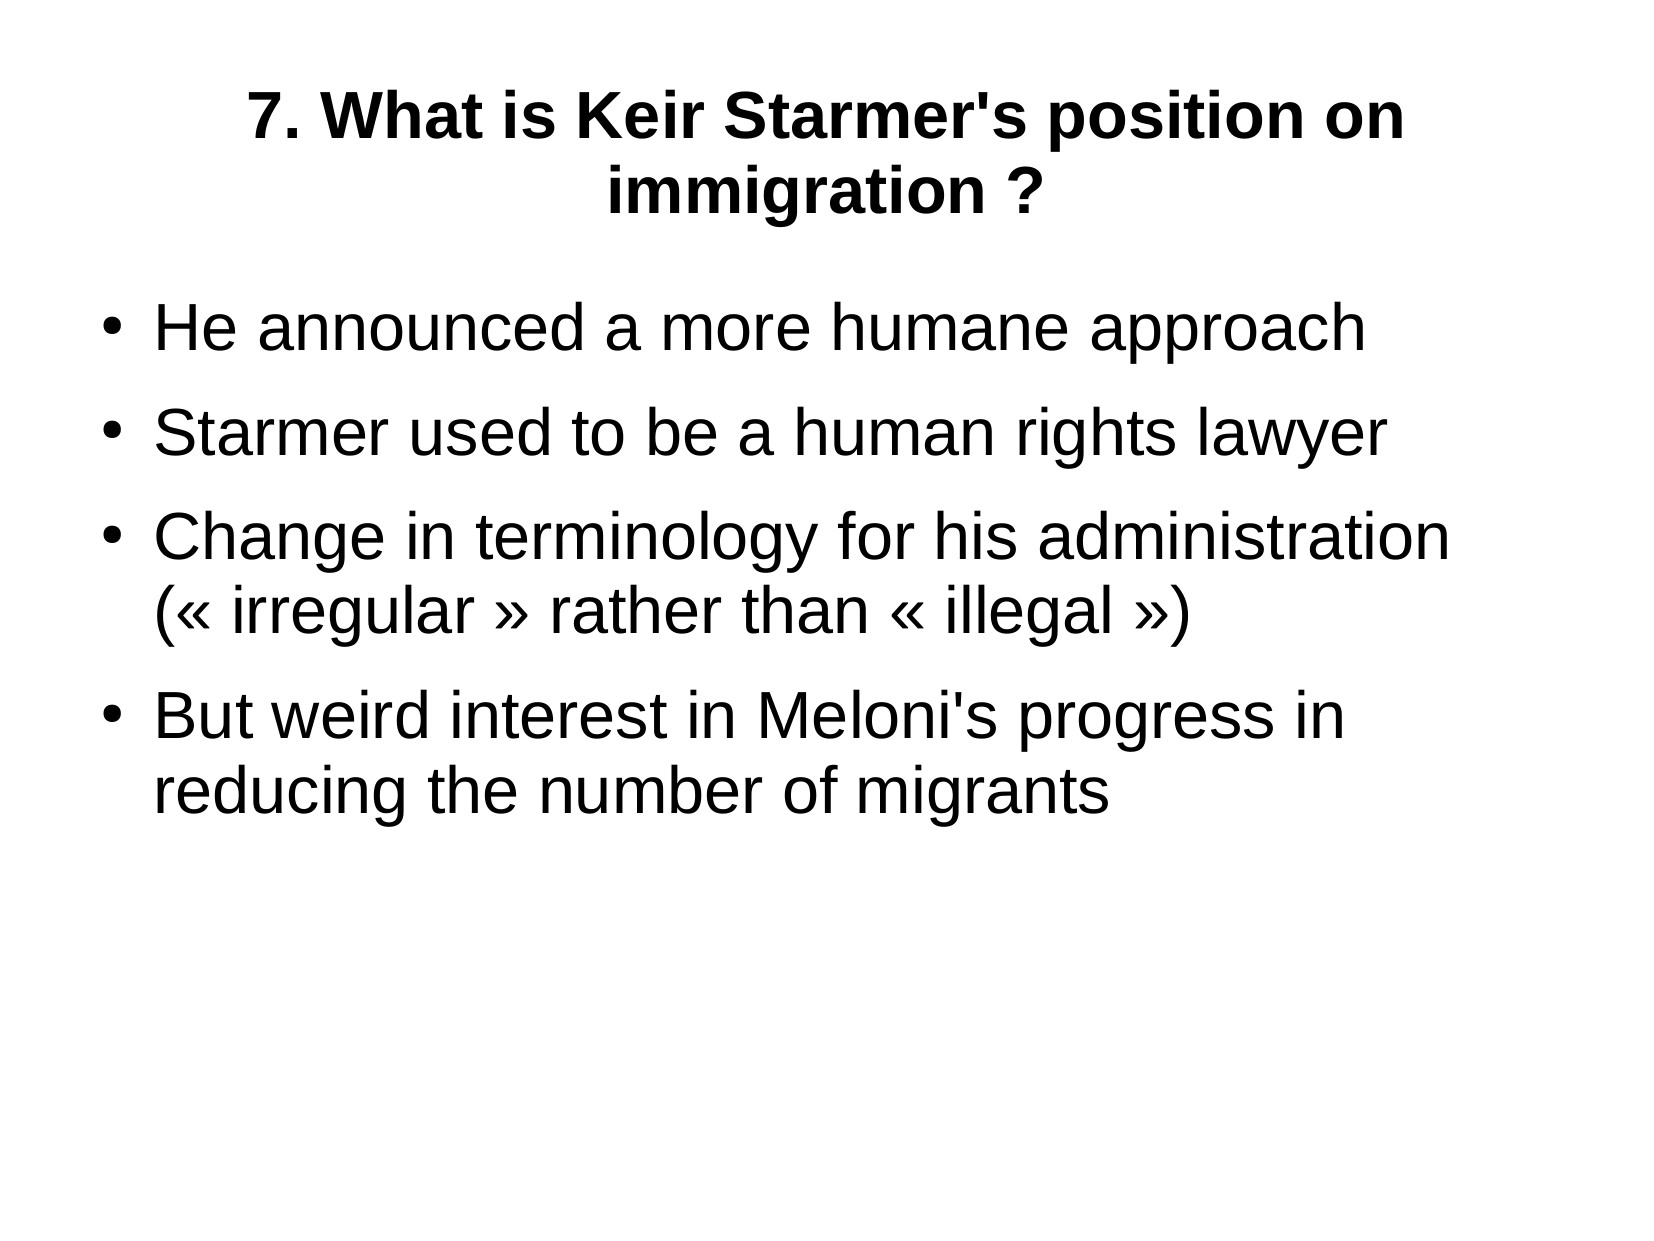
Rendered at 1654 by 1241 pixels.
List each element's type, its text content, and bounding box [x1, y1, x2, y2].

title 7. What is Keir Starmer's position on immigration ? [82, 49, 1571, 257]
list He announced a more humane approach Starmer used to be a human rights lawyer Change in terminology for his administration (« irregular » rather than « illegal ») But weird interest in Meloni's progress in reducing the number of migrants [82, 290, 1571, 1109]
